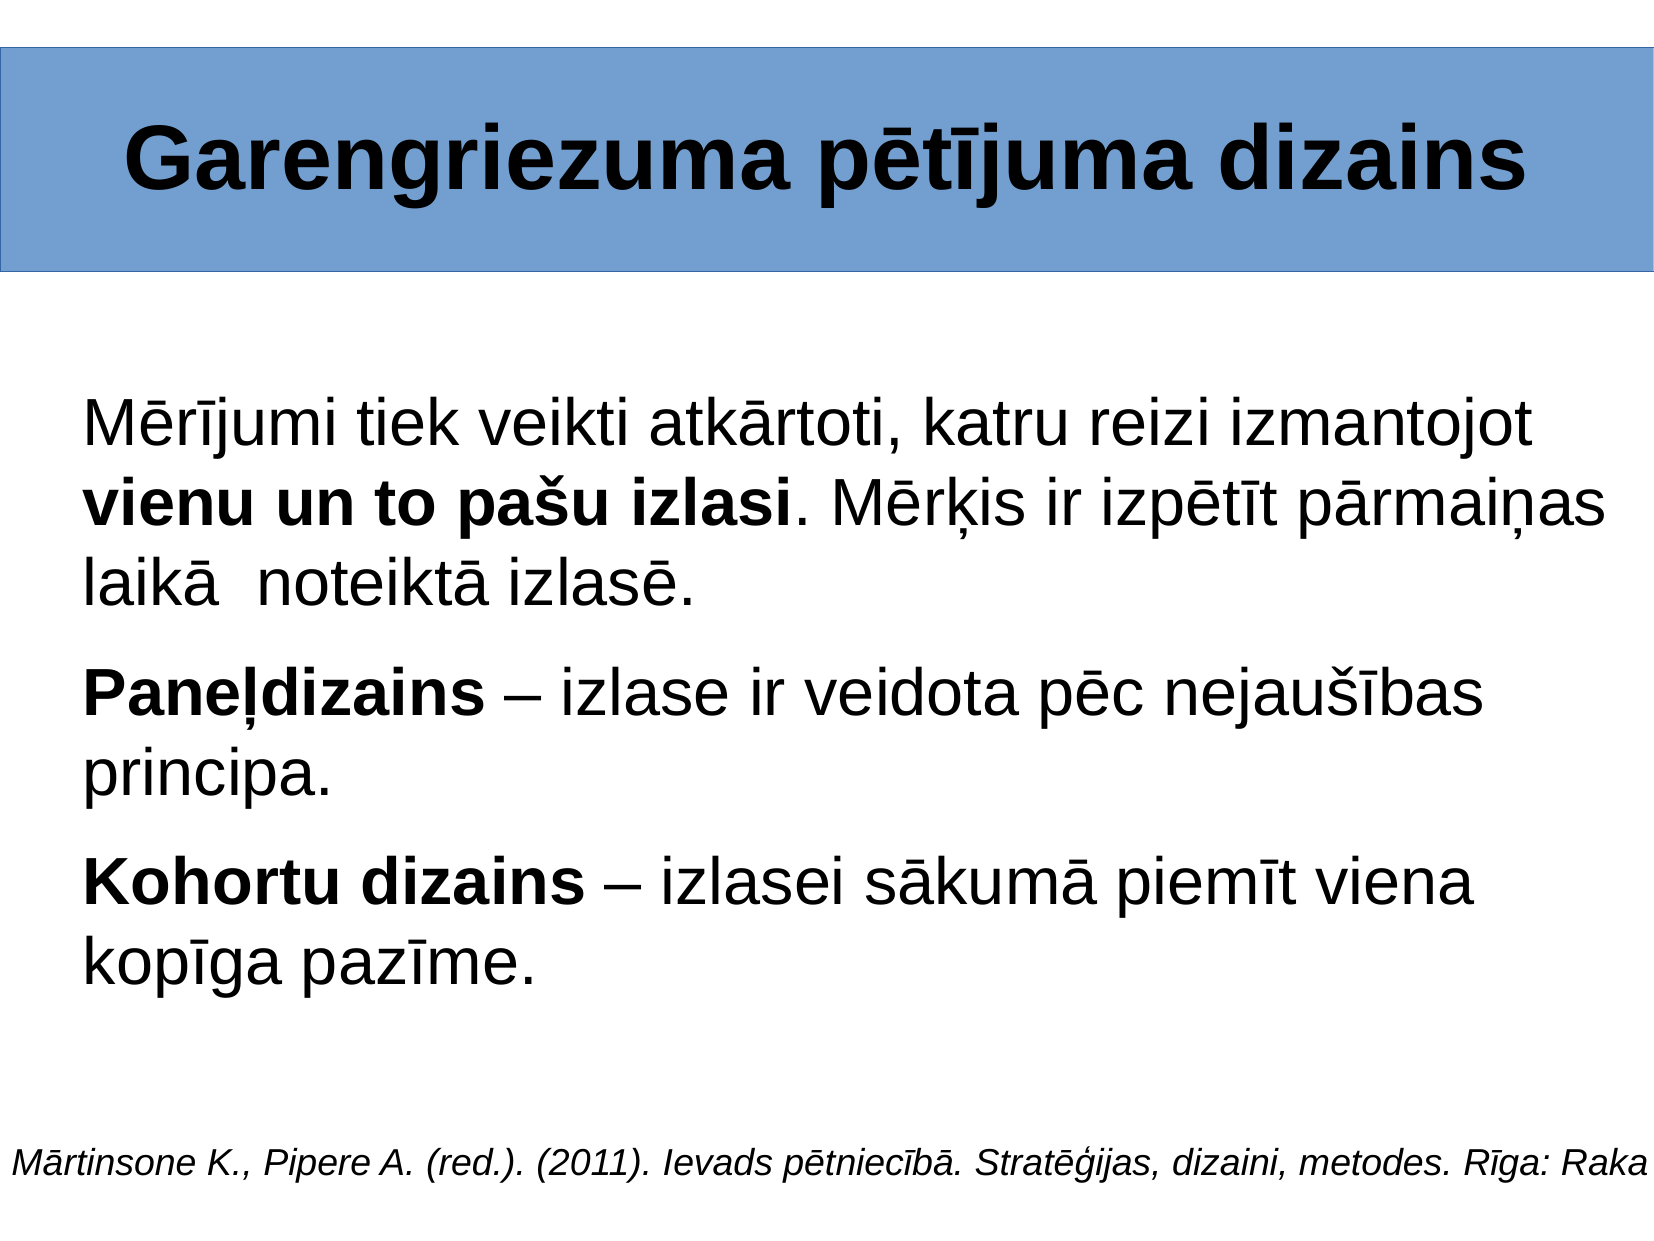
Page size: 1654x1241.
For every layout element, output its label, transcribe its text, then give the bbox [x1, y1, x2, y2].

title Garengriezuma pētījuma dizains [82, 49, 1571, 257]
text_box [0, 47, 1654, 272]
list Mērījumi tiek veikti atkārtoti, katru reizi izmantojot vienu un to pašu izlasi. Mērķis ir izpētīt pārmaiņas laikā noteiktā izlasē. Paneļdizains – izlase ir veidota pēc nejaušības principa. Kohortu dizains – izlasei sākumā piemīt viena kopīga pazīme. [82, 378, 1619, 1099]
text_box Mārtinsone K., Pipere A. (red.). (2011). Ievads pētniecībā. Stratēģijas, dizaini, metodes. Rīga: Raka [0, 1133, 1654, 1191]
